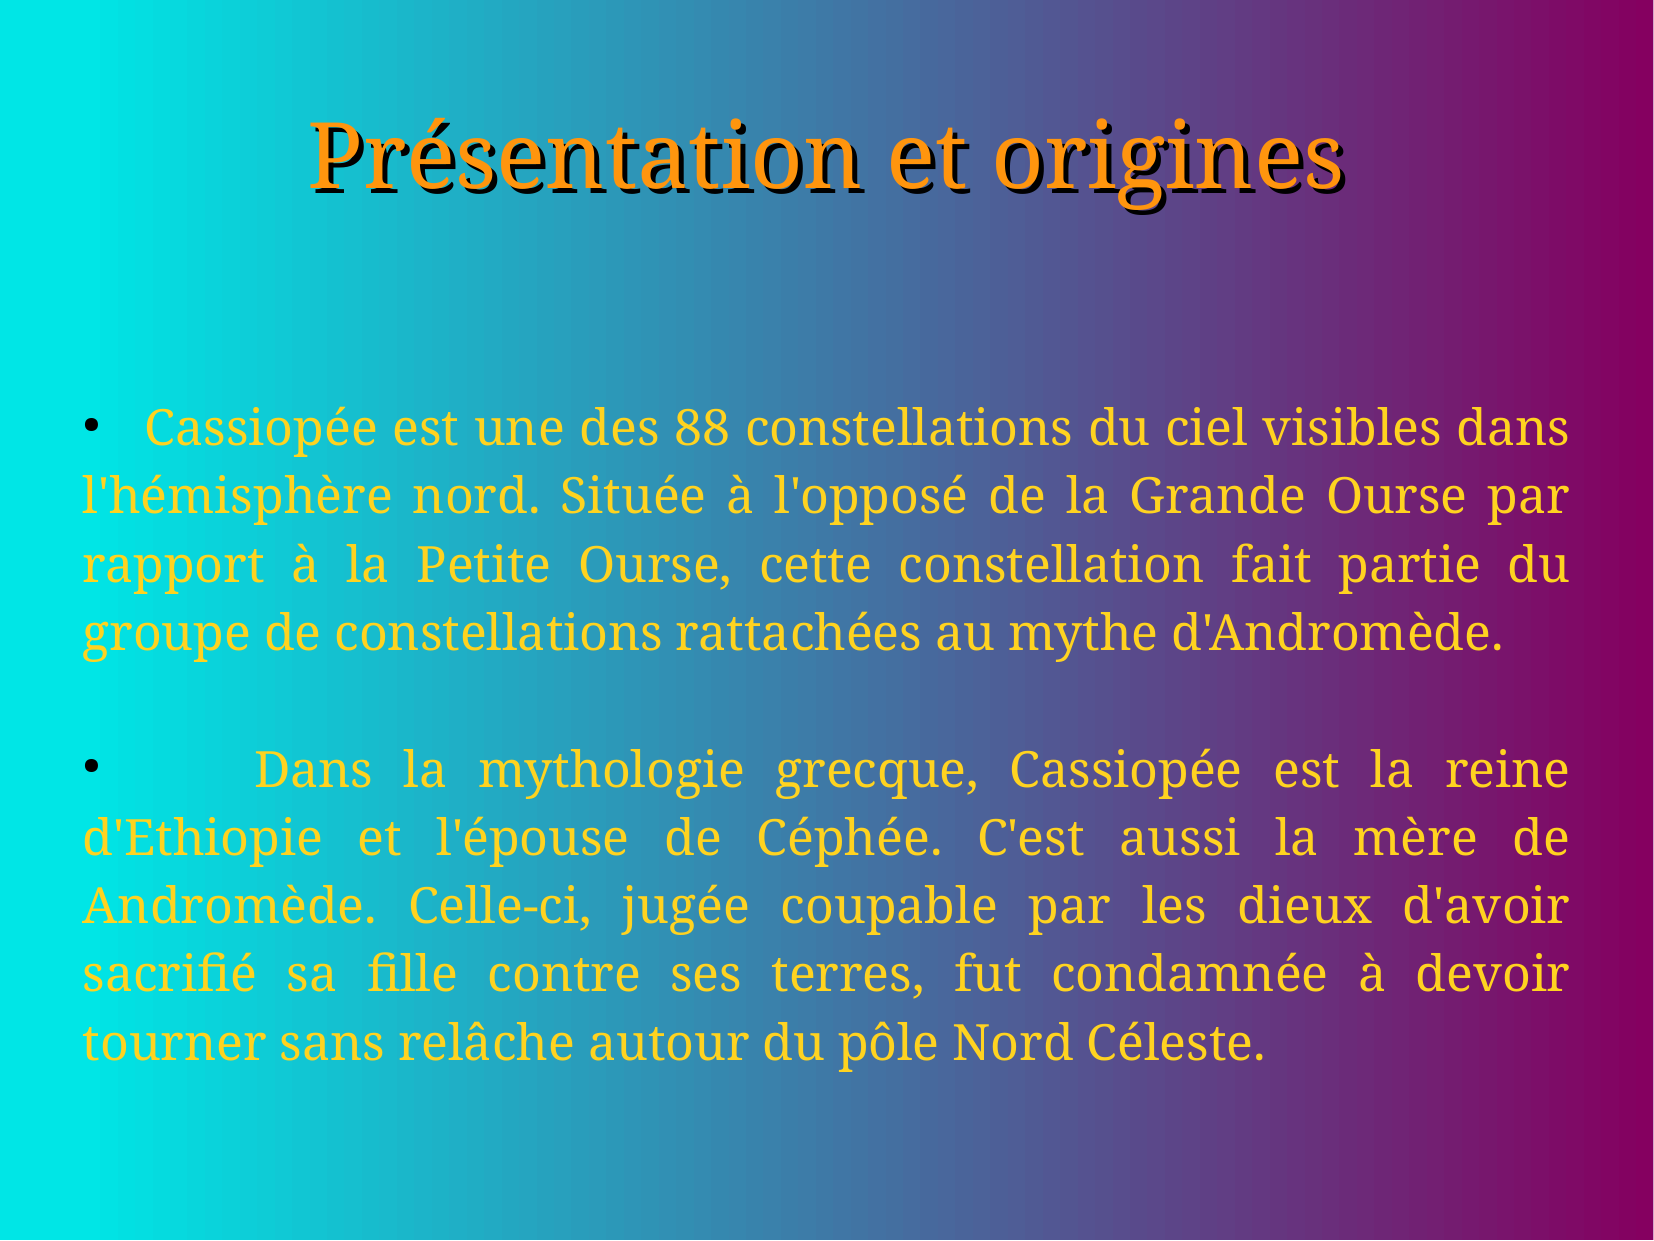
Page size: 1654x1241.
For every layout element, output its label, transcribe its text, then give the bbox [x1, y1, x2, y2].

subtitle Cassiopée est une des 88 constellations du ciel visibles dans l'hémisphère nord. Située à l'opposé de la Grande Ourse par rapport à la Petite Ourse, cette constellation fait partie du groupe de constellations rattachées au mythe d'Andromède. Dans la mythologie grecque, Cassiopée est la reine d'Ethiopie et l'épouse de Céphée. C'est aussi la mère de Andromède. Celle-ci, jugée coupable par les dieux d'avoir sacrifié sa fille contre ses terres, fut condamnée à devoir tourner sans relâche autour du pôle Nord Céleste. [82, 290, 1571, 1109]
title Présentation et origines [82, 49, 1571, 257]
